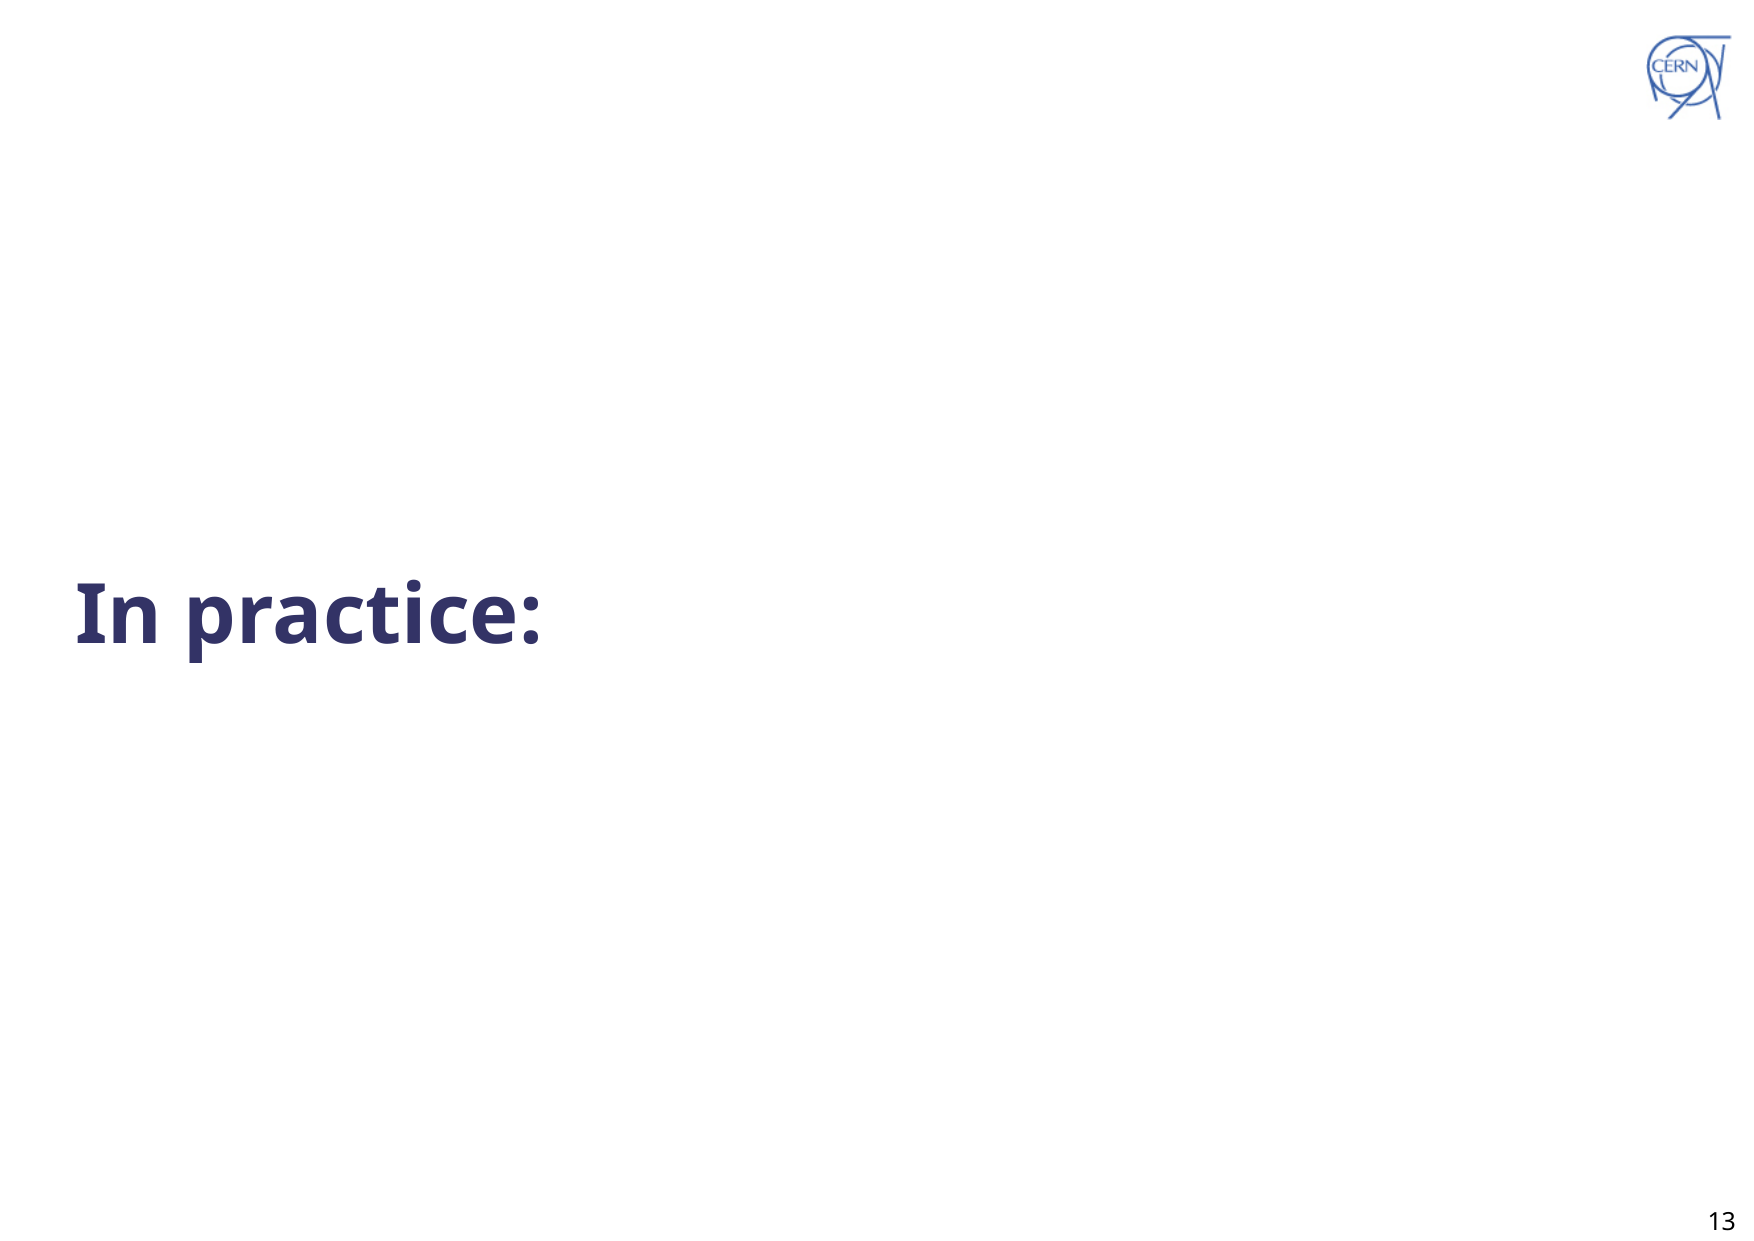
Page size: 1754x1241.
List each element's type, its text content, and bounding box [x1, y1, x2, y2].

title In practice: [74, 521, 1632, 702]
picture [1646, 34, 1732, 120]
